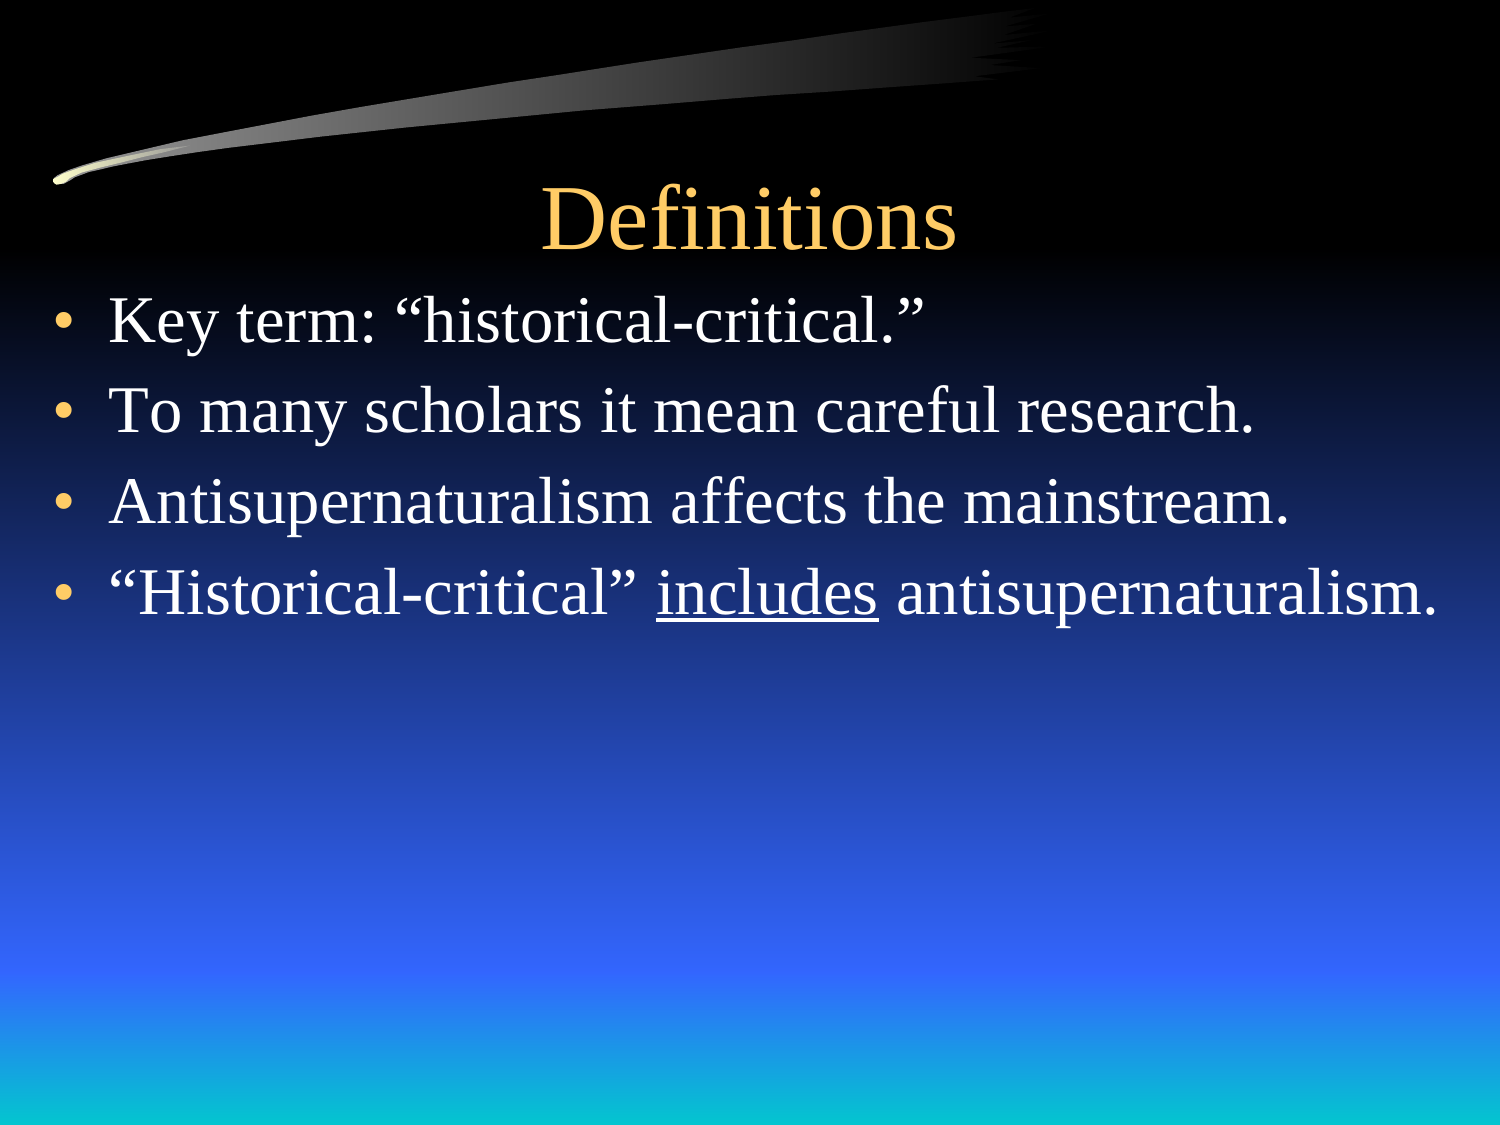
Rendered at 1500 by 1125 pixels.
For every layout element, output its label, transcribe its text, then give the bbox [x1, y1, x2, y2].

title Definitions [112, 124, 1388, 275]
list Key term: “historical-critical.” To many scholars it mean careful research. Antisupernaturalism affects the mainstream. “Historical-critical” includes antisupernaturalism. [37, 275, 1476, 951]
